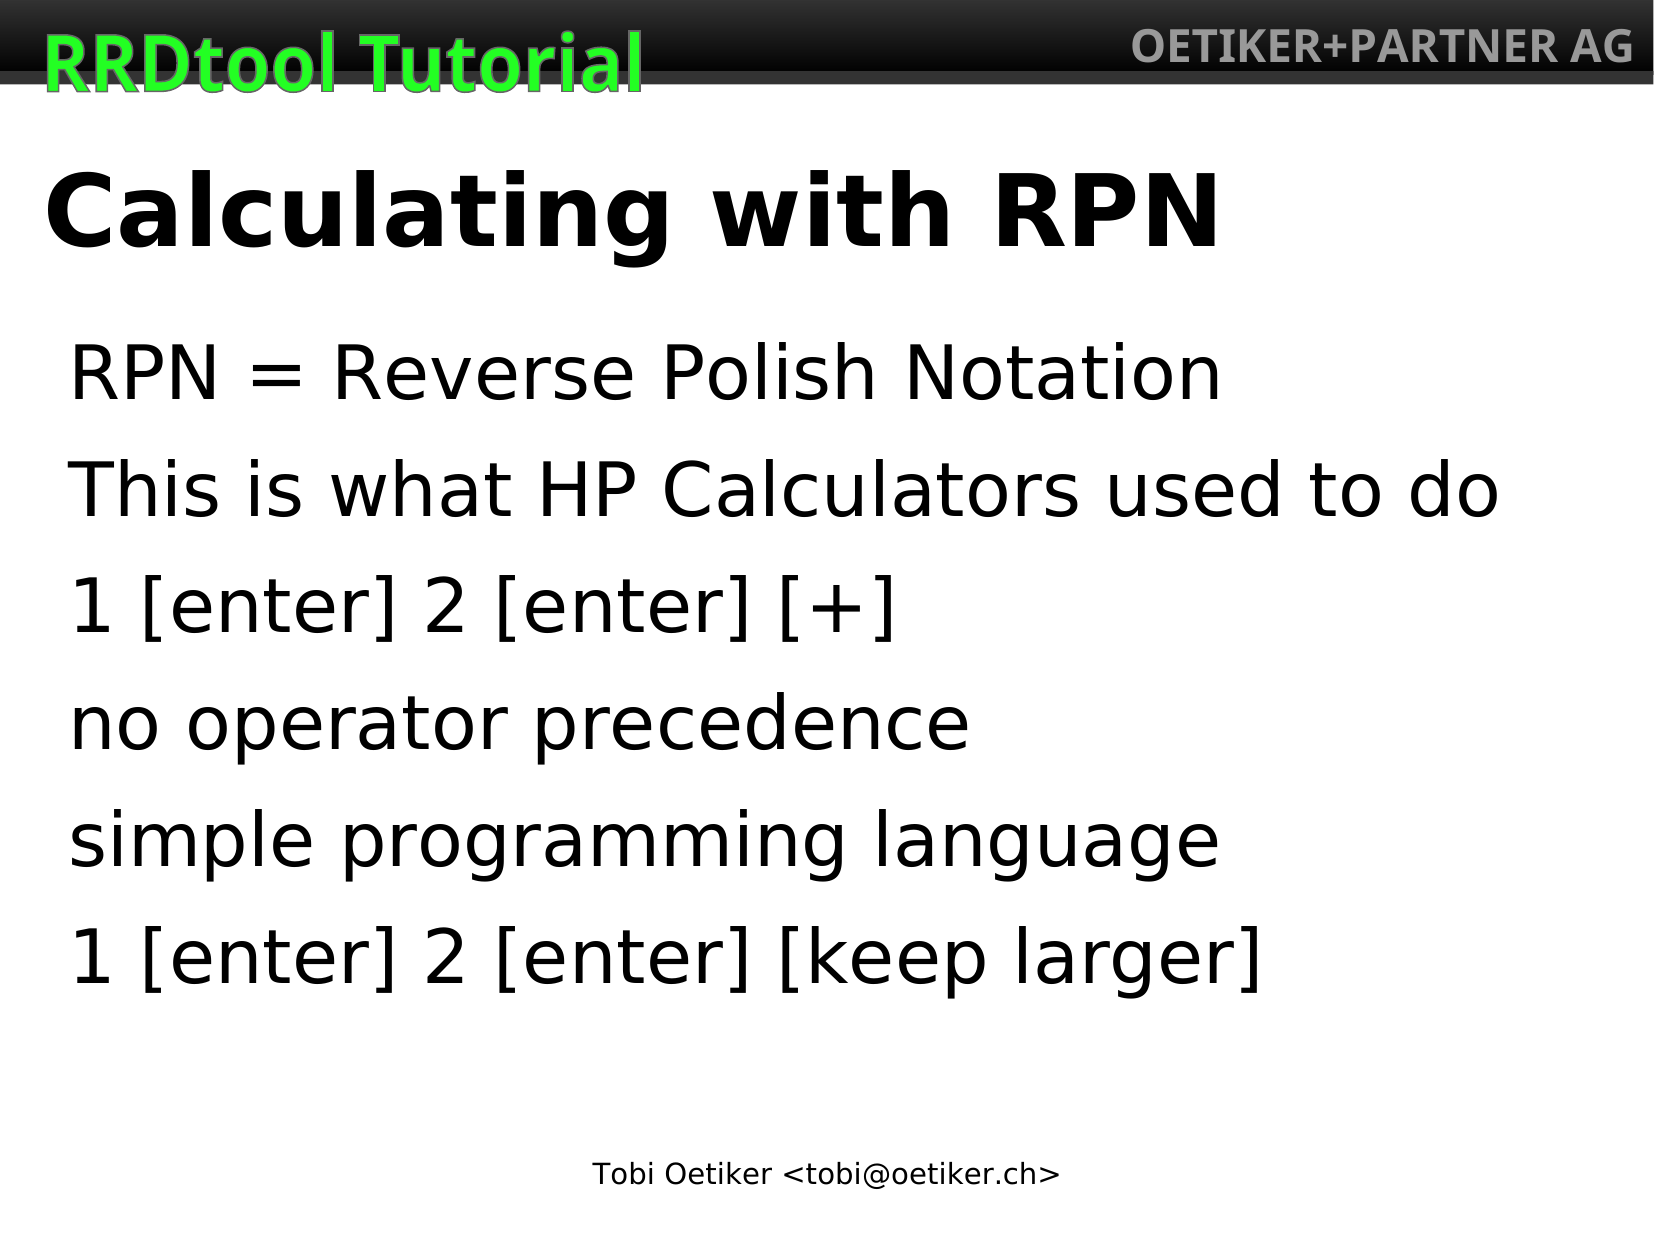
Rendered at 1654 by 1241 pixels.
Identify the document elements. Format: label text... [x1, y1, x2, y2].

title Calculating with RPN [43, 137, 1582, 287]
list RPN = Reverse Polish Notation This is what HP Calculators used to do 1 [enter] 2 [enter] [+] no operator precedence simple programming language 1 [enter] 2 [enter] [keep larger] [50, 329, 1571, 1099]
